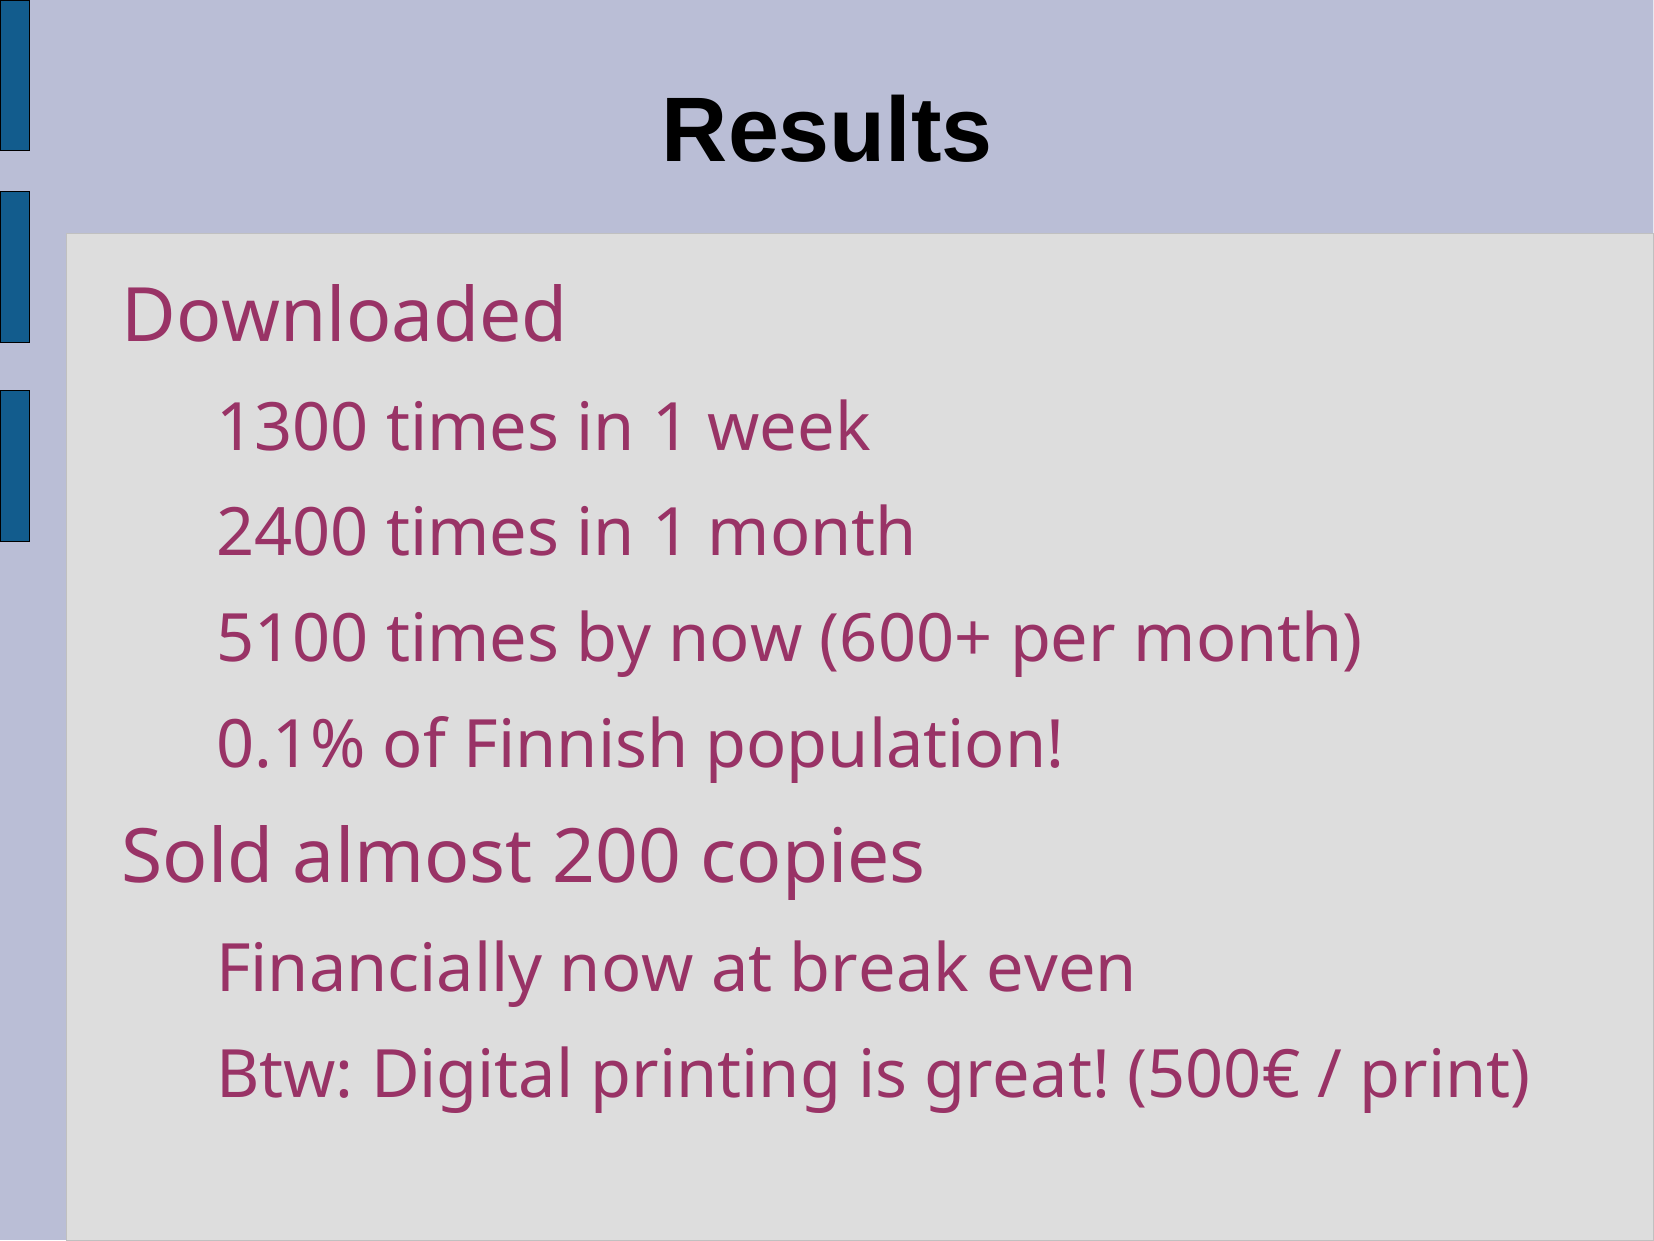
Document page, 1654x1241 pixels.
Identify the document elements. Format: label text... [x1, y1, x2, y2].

list Downloaded 1300 times in 1 week 2400 times in 1 month 5100 times by now (600+ per month) 0.1% of Finnish population! Sold almost 200 copies Financially now at break even Btw: Digital printing is great! (500€ / print) [121, 261, 1534, 1142]
title Results [121, 26, 1534, 234]
